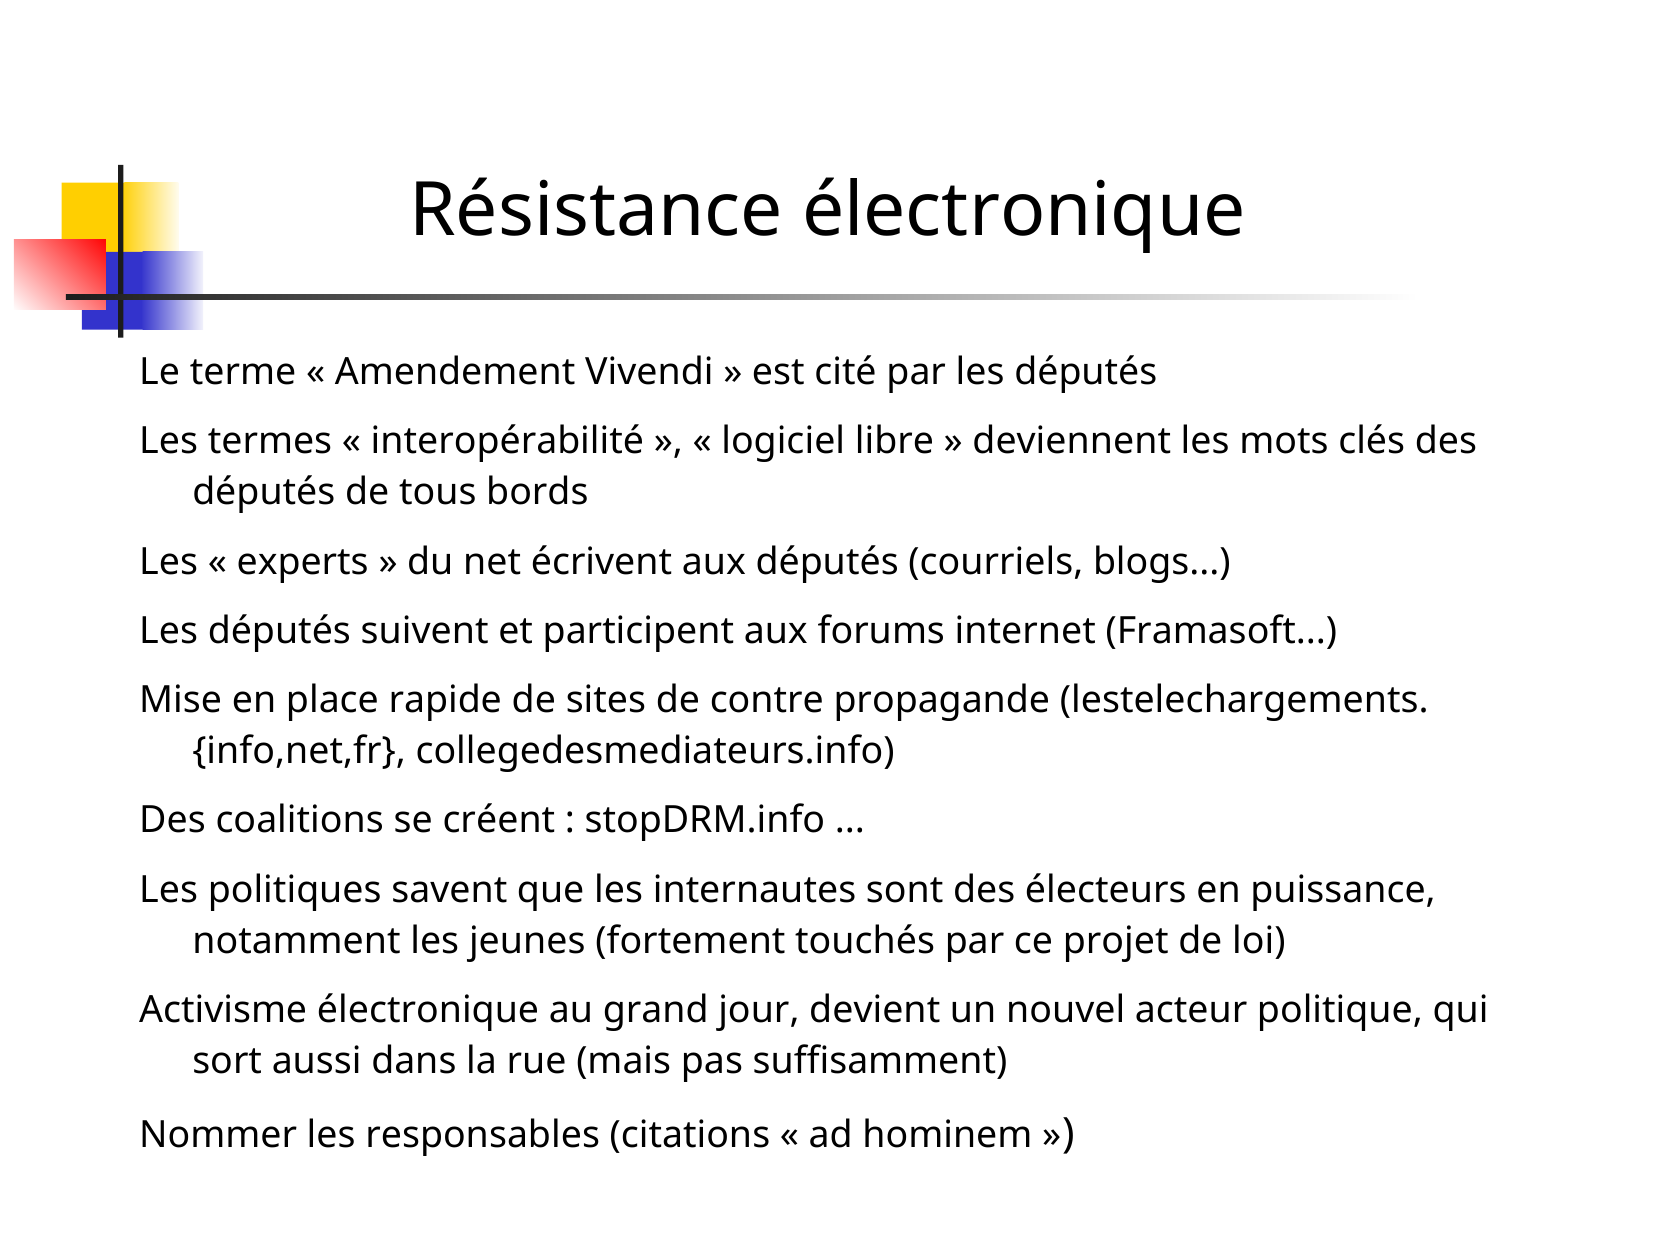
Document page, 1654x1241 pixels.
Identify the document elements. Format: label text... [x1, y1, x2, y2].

list Le terme « Amendement Vivendi » est cité par les députés Les termes « interopérabilité », « logiciel libre » deviennent les mots clés des députés de tous bords Les « experts » du net écrivent aux députés (courriels, blogs...) Les députés suivent et participent aux forums internet (Framasoft...) Mise en place rapide de sites de contre propagande (lestelechargements.{info,net,fr}, collegedesmediateurs.info) Des coalitions se créent : stopDRM.info ... Les politiques savent que les internautes sont des électeurs en puissance, notamment les jeunes (fortement touchés par ce projet de loi) Activisme électronique au grand jour, devient un nouvel acteur politique, qui sort aussi dans la rue (mais pas suffisamment) Nommer les responsables (citations « ad hominem ») [121, 344, 1534, 1133]
title Résistance électronique [121, 102, 1534, 311]
